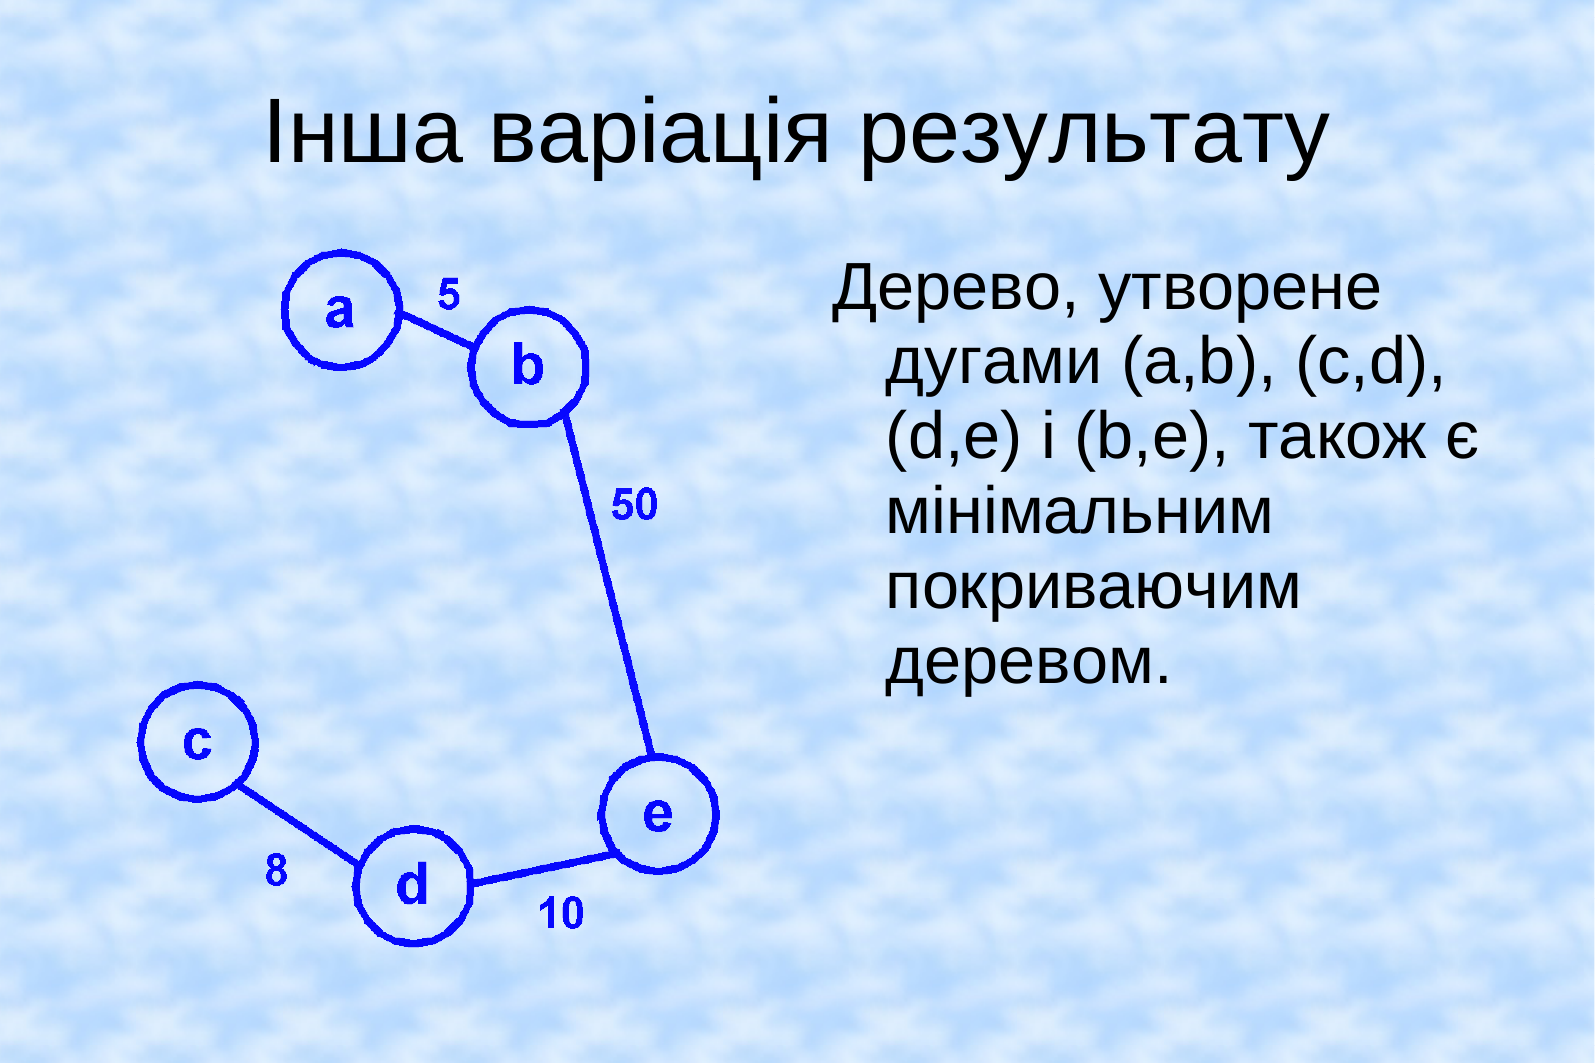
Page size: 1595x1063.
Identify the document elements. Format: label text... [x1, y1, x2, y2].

list Дерево, утворене дугами (а,b), (с,d), (d,e) і (b,е), також є мінімальним покриваючим деревом. [814, 248, 1516, 951]
title Інша варіація результату [79, 42, 1515, 220]
picture [0, 0, 1595, 1063]
